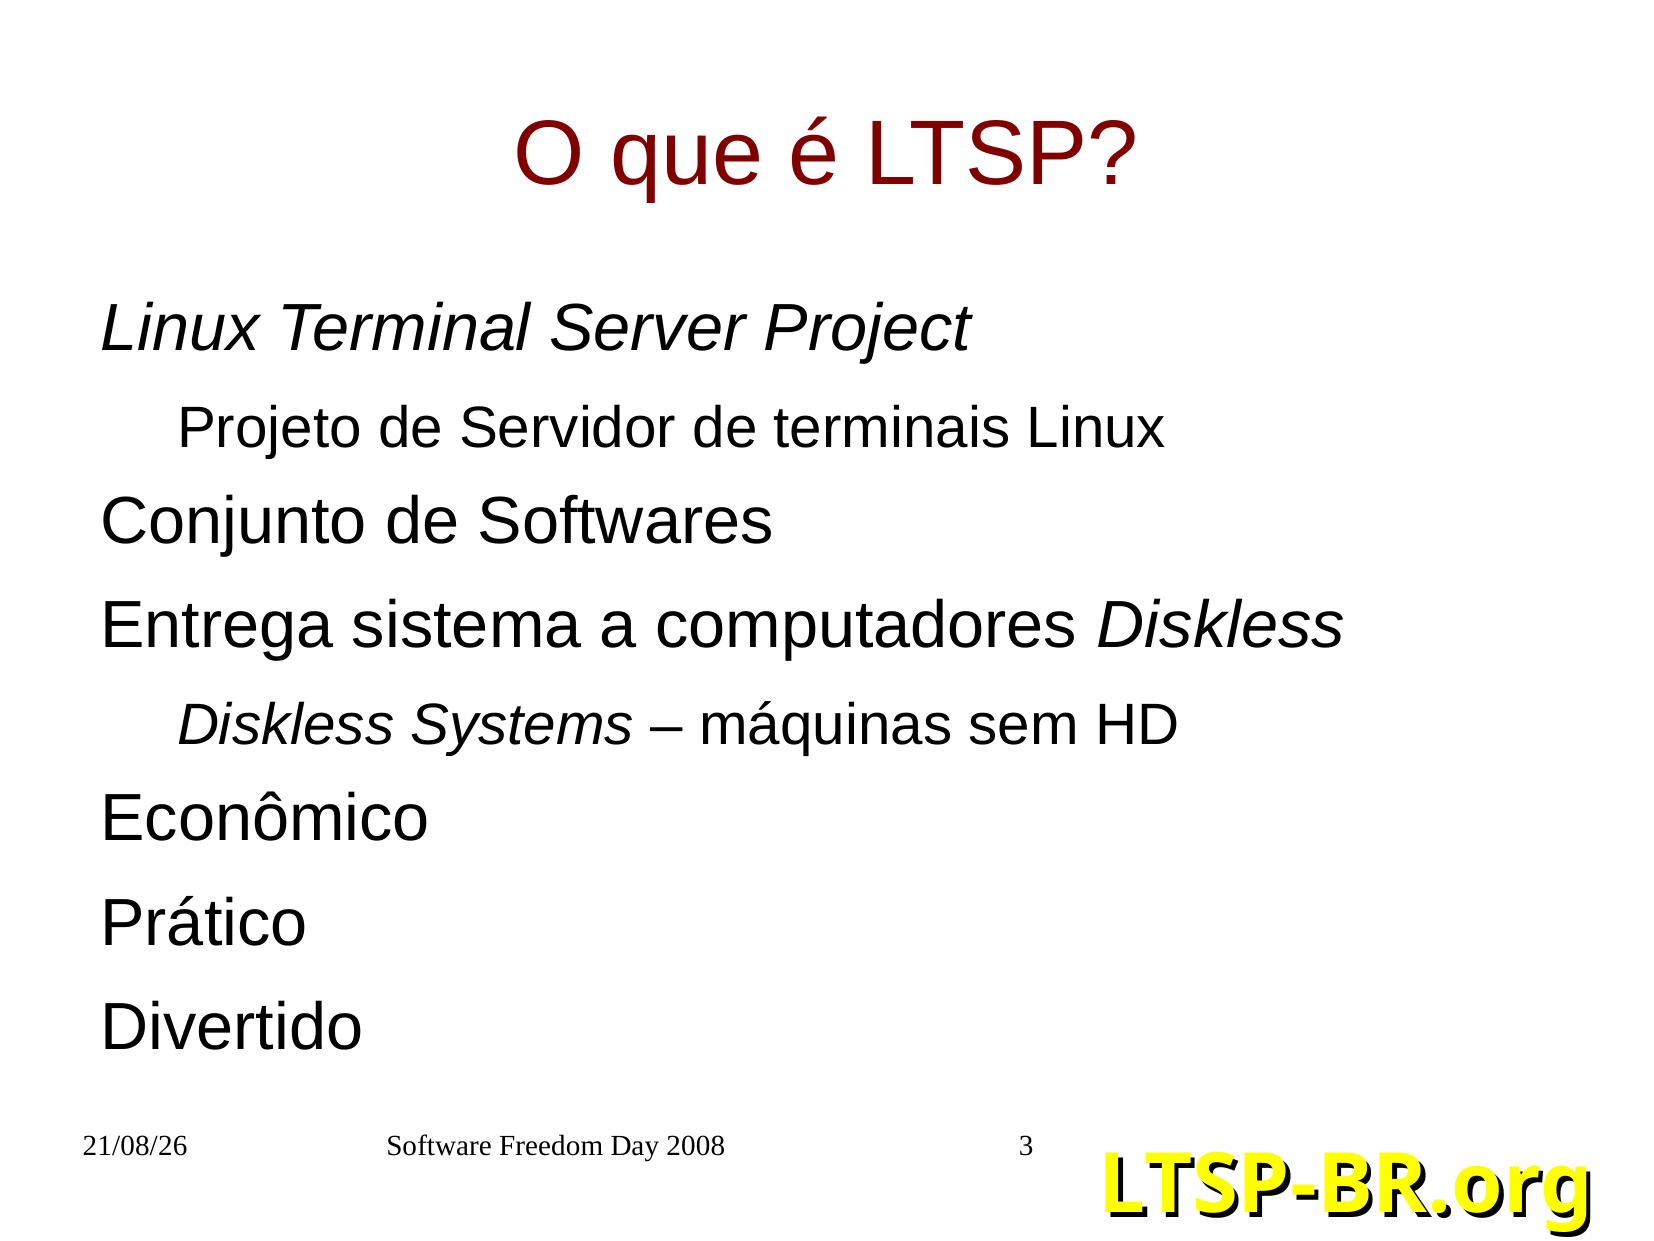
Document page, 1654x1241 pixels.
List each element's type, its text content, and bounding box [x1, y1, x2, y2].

title O que é LTSP? [82, 49, 1571, 257]
list Linux Terminal Server Project Projeto de Servidor de terminais Linux Conjunto de Softwares Entrega sistema a computadores Diskless Diskless Systems – máquinas sem HD Econômico Prático Divertido [82, 290, 1571, 1109]
